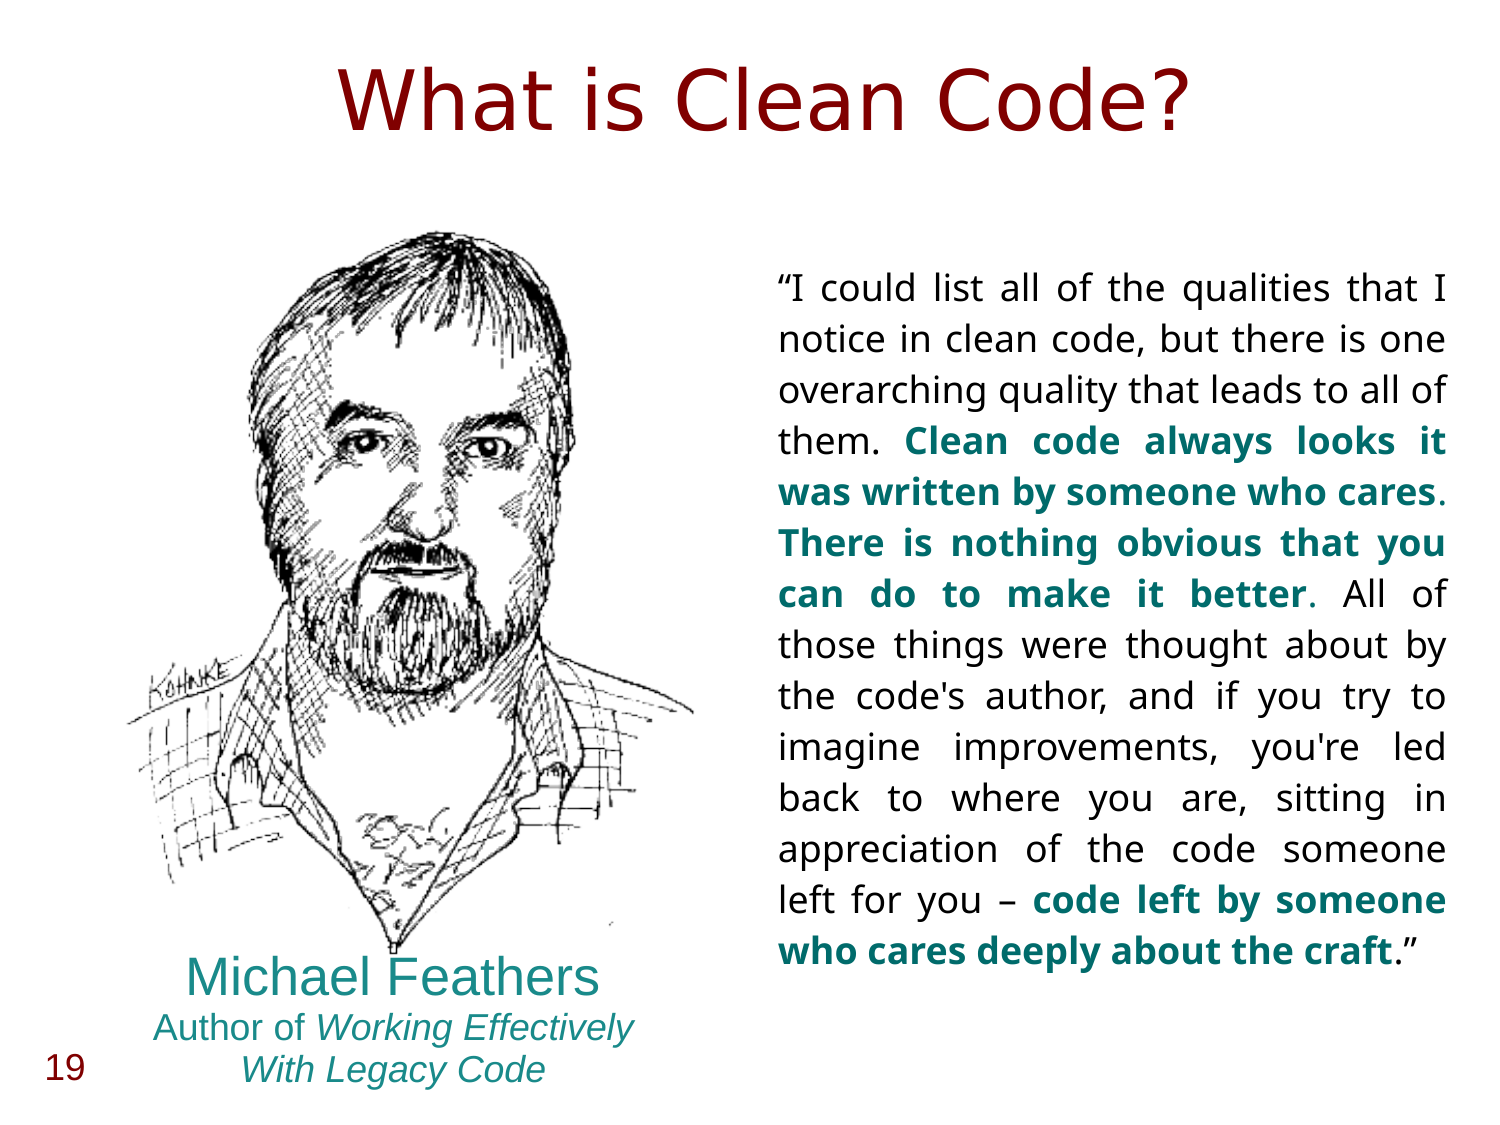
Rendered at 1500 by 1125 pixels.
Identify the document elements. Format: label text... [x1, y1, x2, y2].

title What is Clean Code? [70, 27, 1459, 178]
picture [106, 214, 713, 957]
list “I could list all of the qualities that I notice in clean code, but there is one overarching quality that leads to all of them. Clean code always looks it was written by someone who cares. There is nothing obvious that you can do to make it better. All of those things were thought about by the code's author, and if you try to imagine improvements, you're led back to where you are, sitting in appreciation of the code someone left for you – code left by someone who cares deeply about the craft.” [777, 261, 1448, 1004]
text_box Michael Feathers Author of Working Effectively With Legacy Code [53, 938, 734, 1099]
